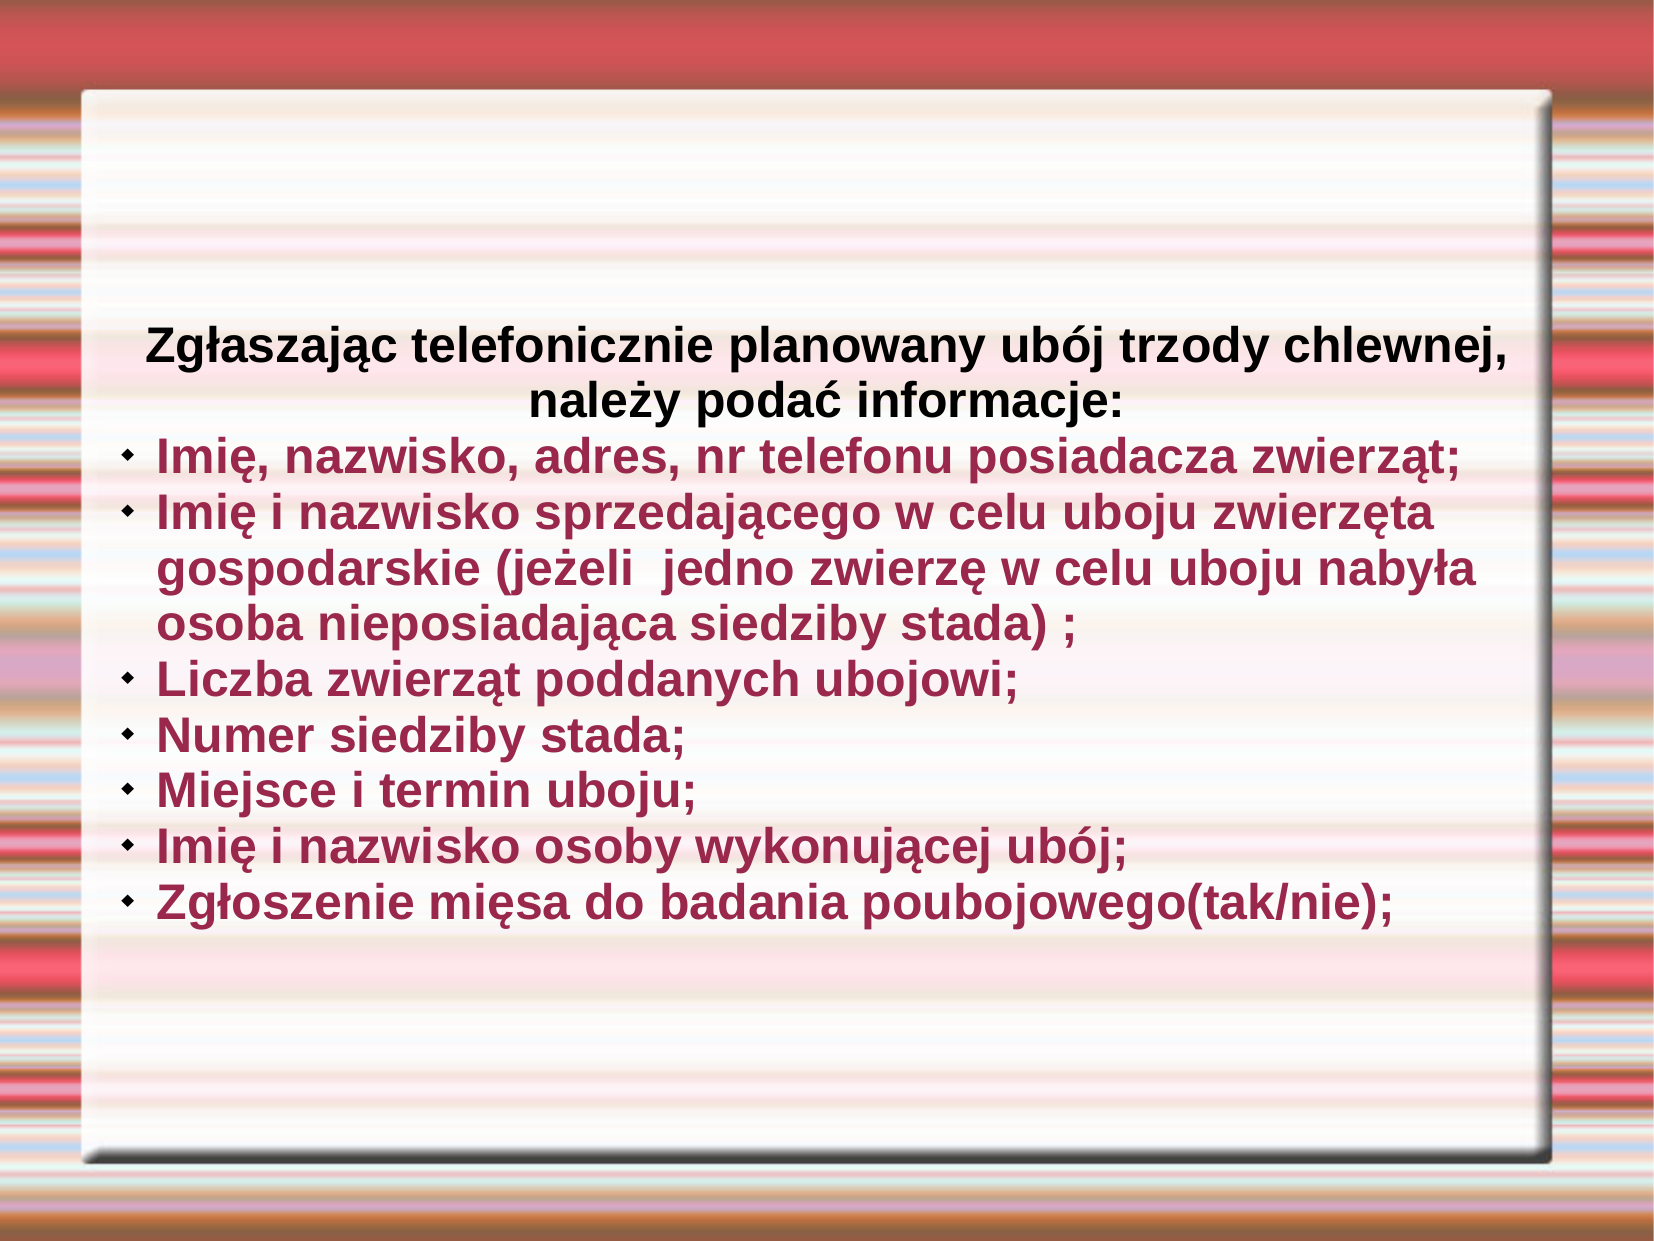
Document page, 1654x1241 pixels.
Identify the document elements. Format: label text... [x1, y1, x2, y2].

subtitle Zgłaszając telefonicznie planowany ubój trzody chlewnej, należy podać informacje: Imię, nazwisko, adres, nr telefonu posiadacza zwierząt; Imię i nazwisko sprzedającego w celu uboju zwierzęta gospodarskie (jeżeli jedno zwierzę w celu uboju nabyła osoba nieposiadająca siedziby stada) ; Liczba zwierząt poddanych ubojowi; Numer siedziby stada; Miejsce i termin uboju; Imię i nazwisko osoby wykonującej ubój; Zgłoszenie mięsa do badania poubojowego(tak/nie); [121, 114, 1534, 1132]
picture [0, 0, 1654, 1241]
